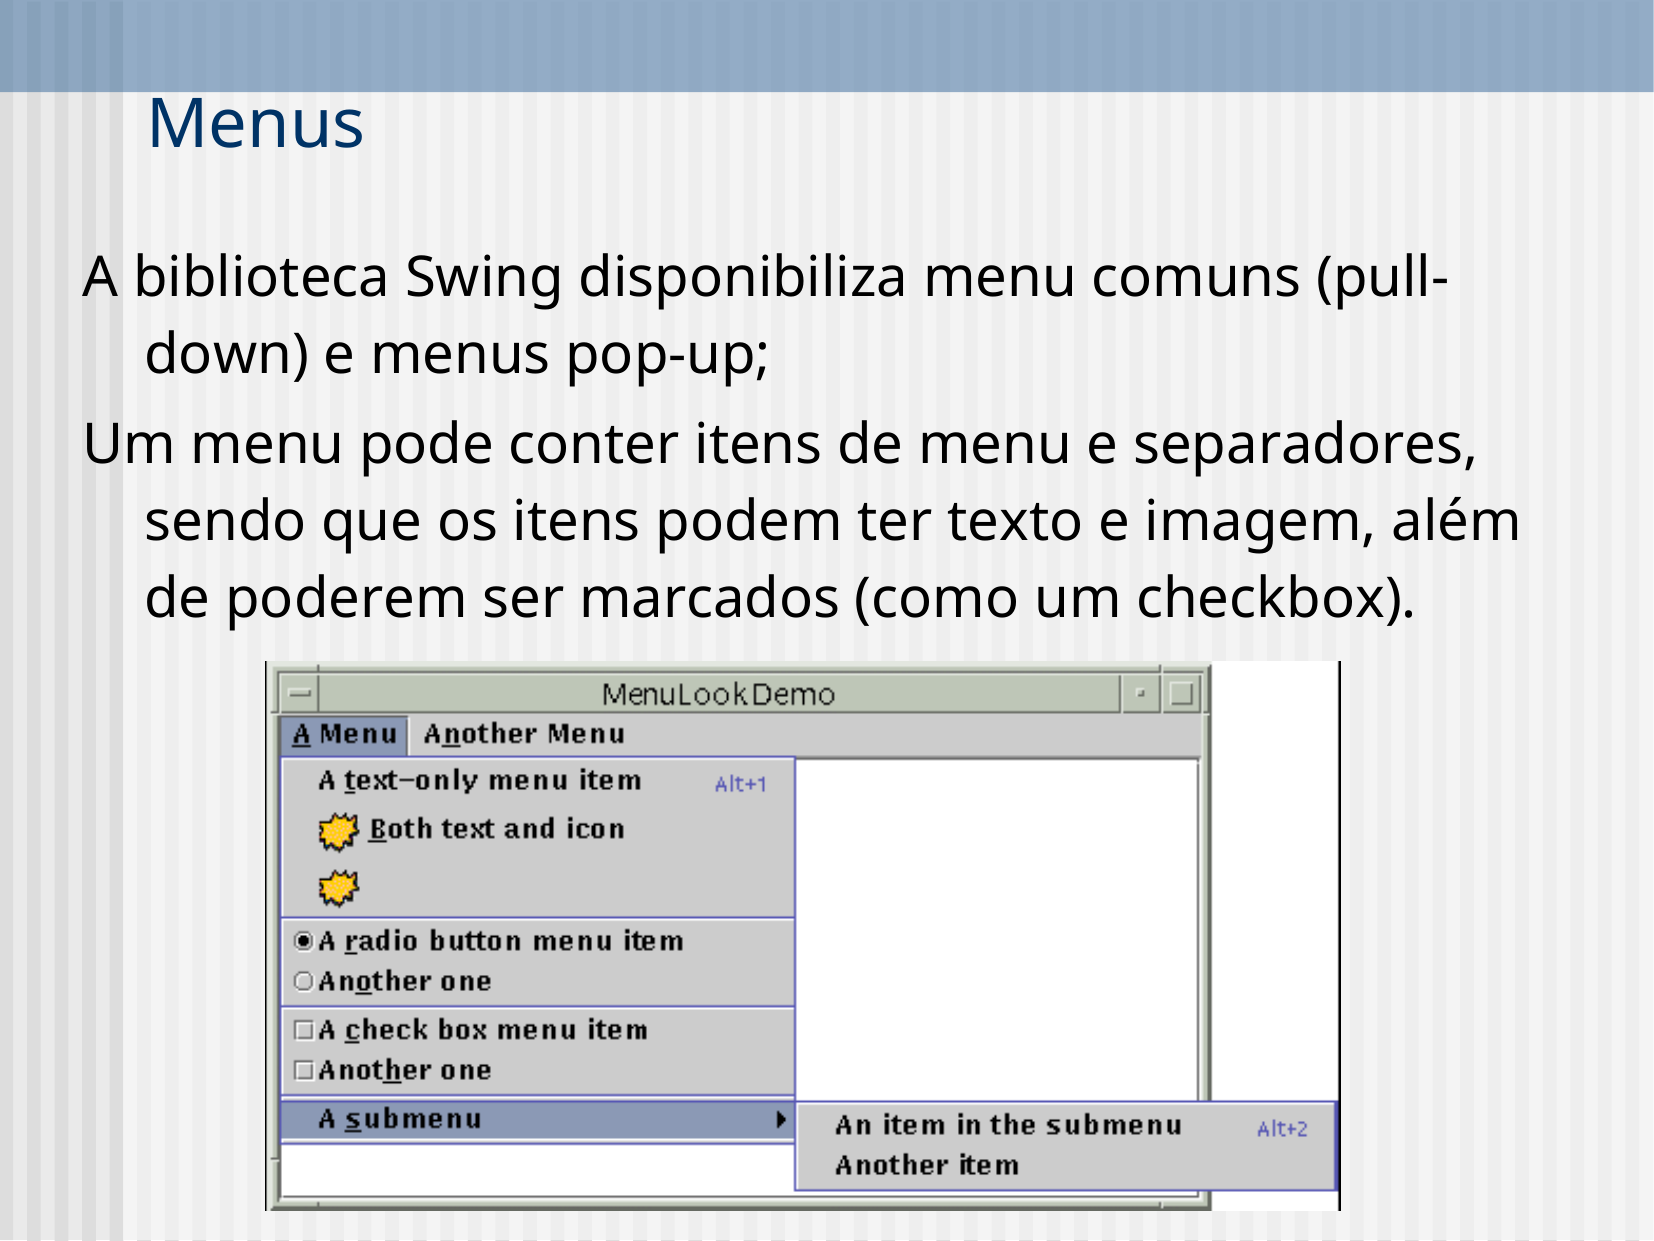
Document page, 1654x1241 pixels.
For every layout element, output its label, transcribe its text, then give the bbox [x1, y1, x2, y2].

list A biblioteca Swing disponibiliza menu comuns (pull-down) e menus pop-up; Um menu pode conter itens de menu e separadores, sendo que os itens podem ter texto e imagem, além de poderem ser marcados (como um checkbox). [82, 236, 1571, 1094]
picture [265, 661, 1341, 1211]
title Menus [146, 36, 1536, 204]
